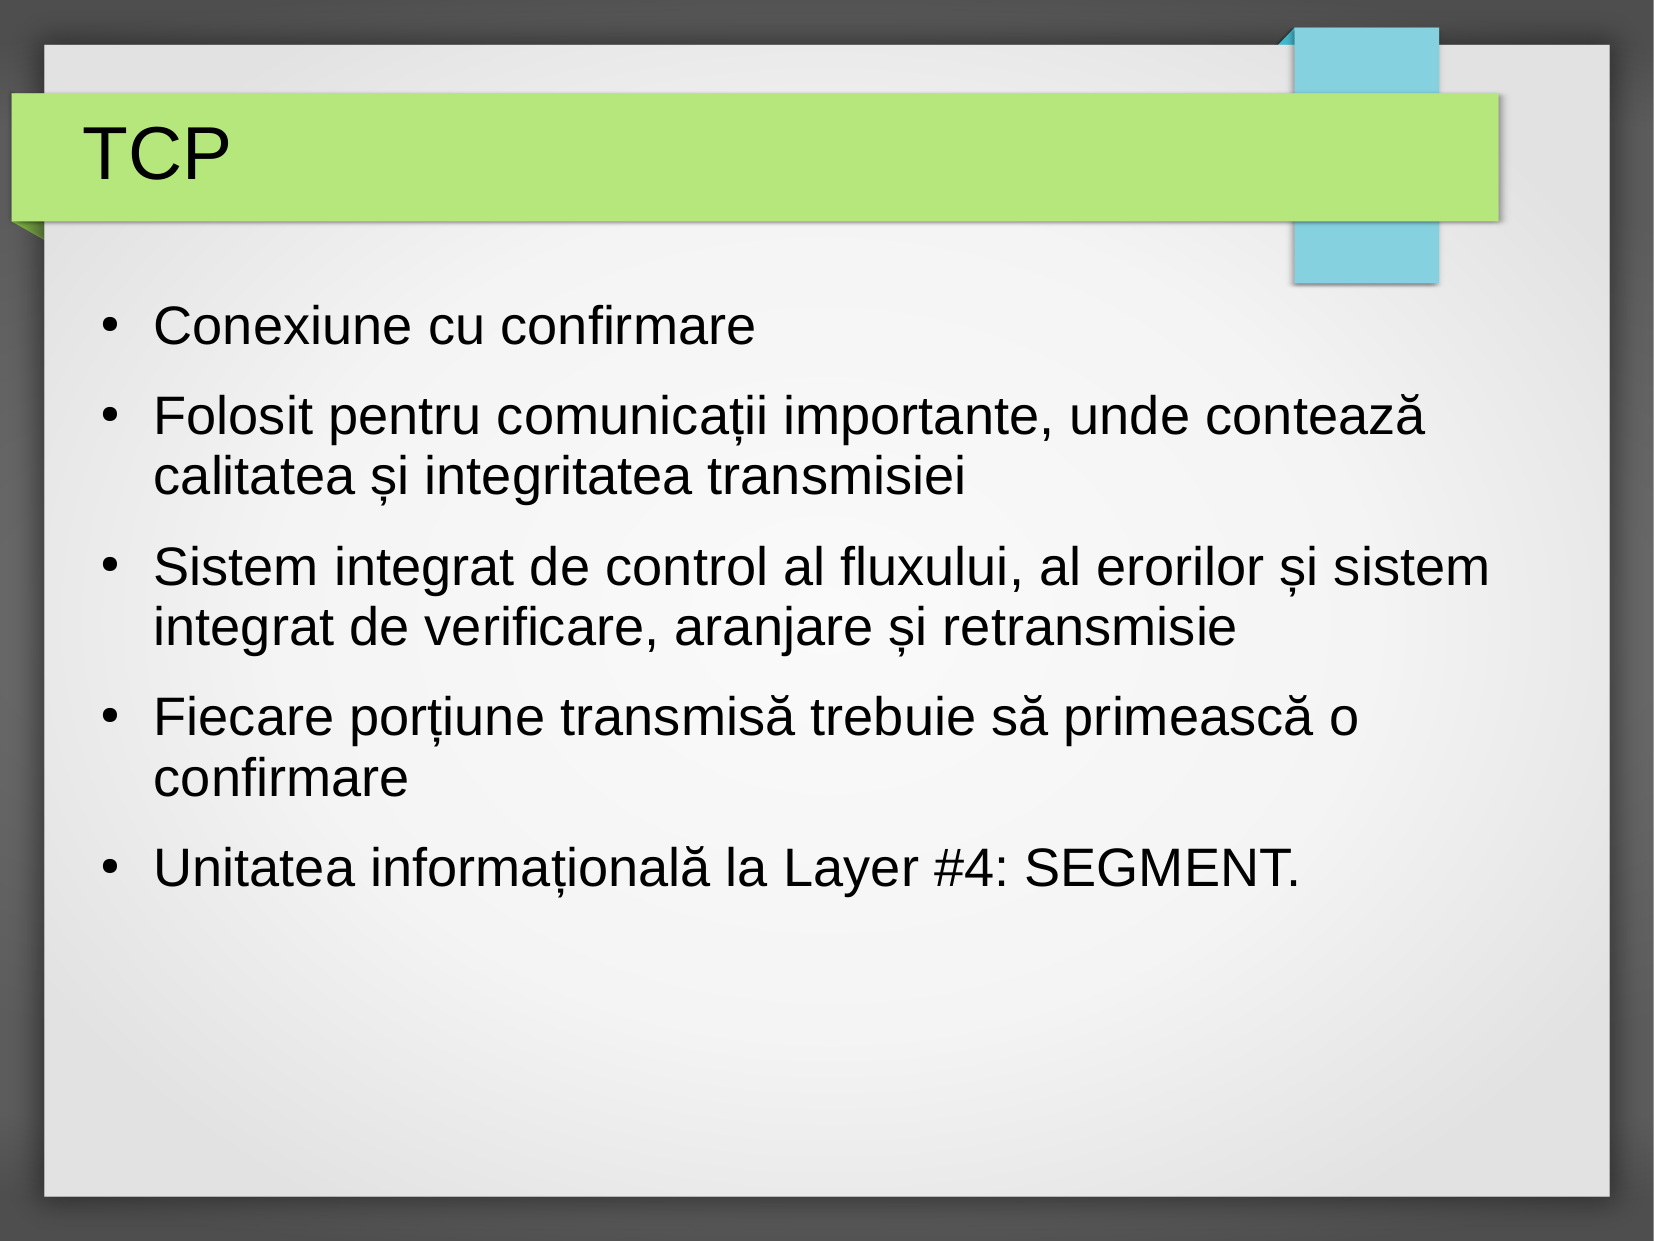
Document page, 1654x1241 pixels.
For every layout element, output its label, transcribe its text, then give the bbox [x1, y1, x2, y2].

title TCP [82, 94, 1264, 213]
picture [0, 0, 1654, 1241]
list Conexiune cu confirmare Folosit pentru comunicații importante, unde contează calitatea și integritatea transmisiei Sistem integrat de control al fluxului, al erorilor și sistem integrat de verificare, aranjare și retransmisie Fiecare porțiune transmisă trebuie să primească o confirmare Unitatea informațională la Layer #4: SEGMENT. [82, 295, 1571, 1015]
